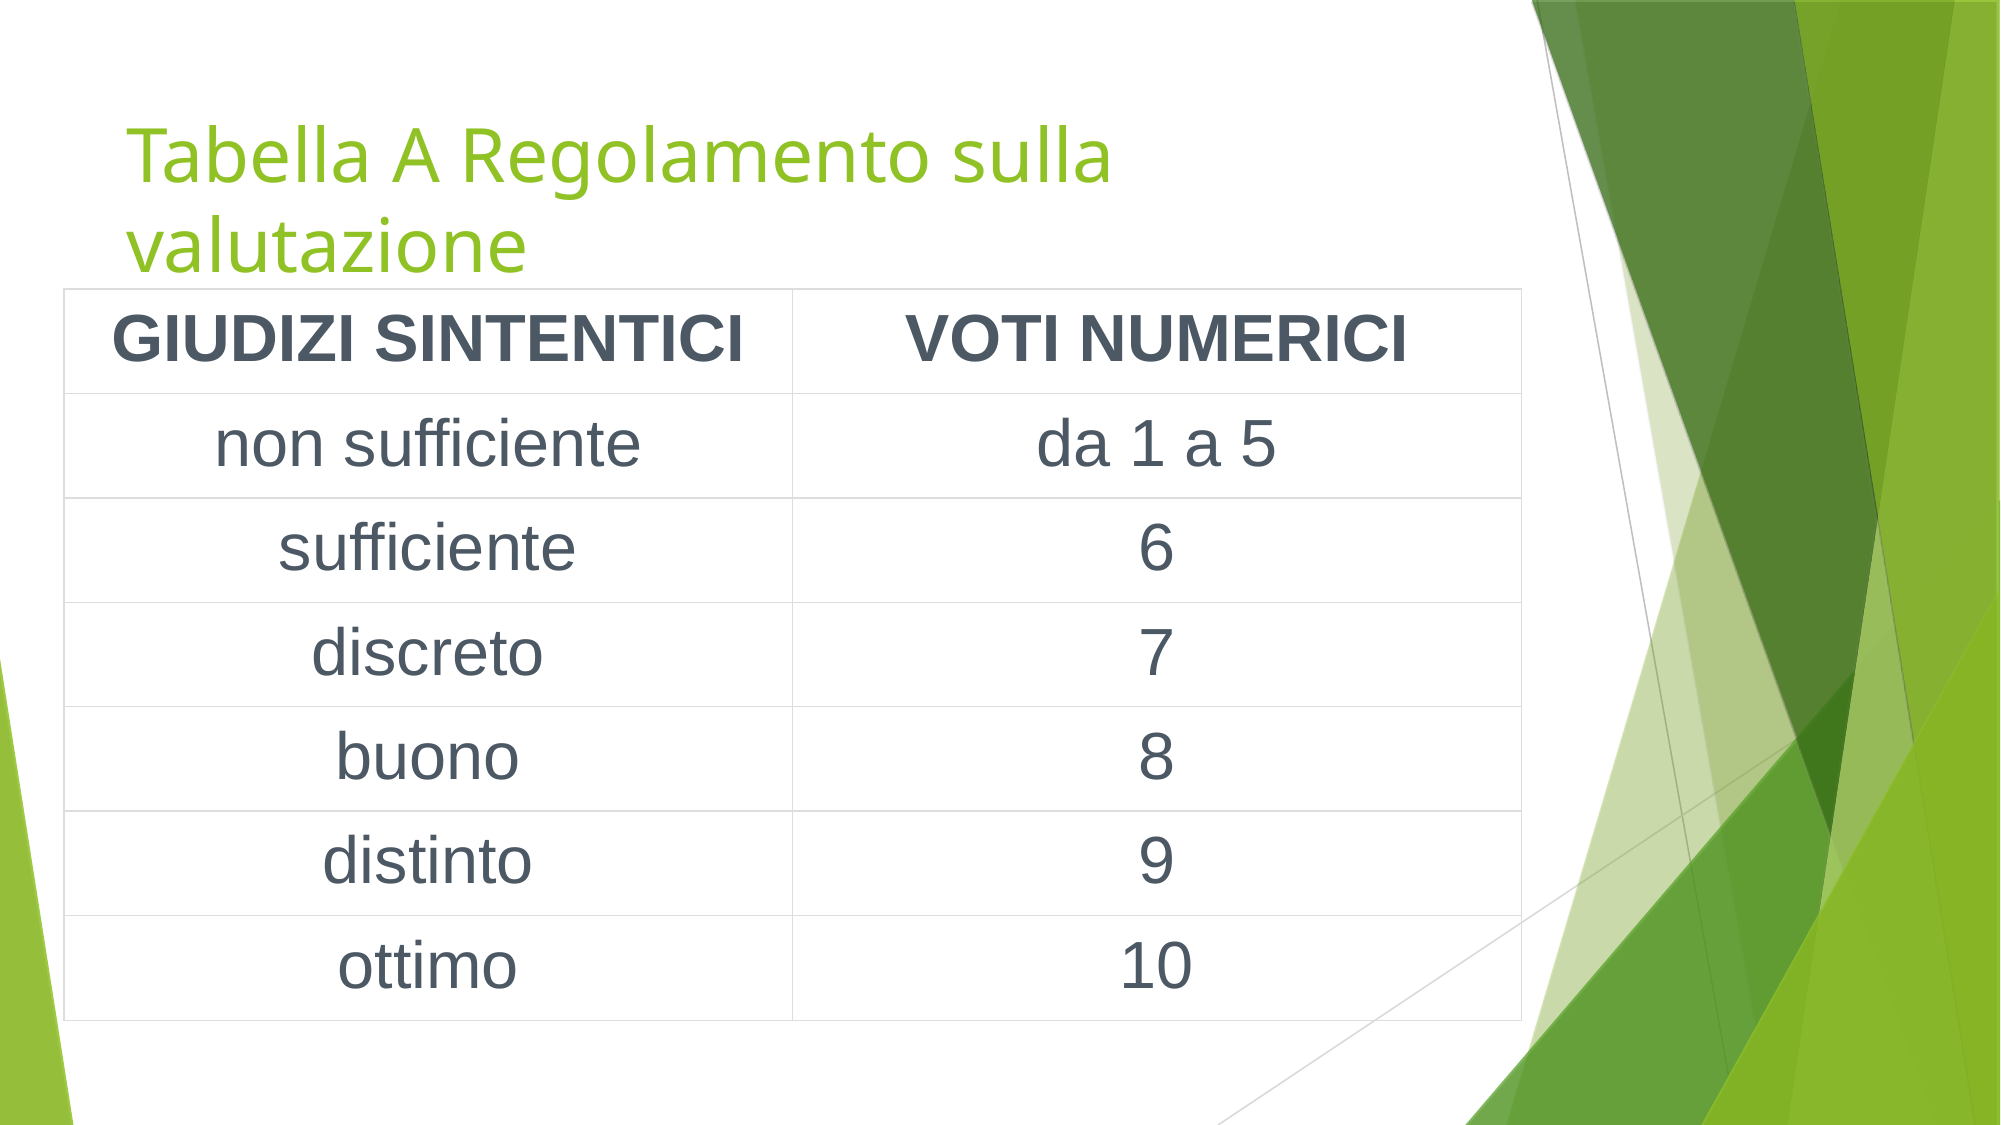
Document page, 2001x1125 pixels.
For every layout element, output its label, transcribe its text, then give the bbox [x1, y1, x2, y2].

table_cell 7 [793, 603, 1521, 706]
table_cell distinto [65, 812, 792, 915]
table_cell 8 [793, 707, 1521, 810]
table_cell 9 [793, 812, 1521, 915]
table_header VOTI NUMERICI [793, 290, 1521, 393]
table_cell sufficiente [65, 499, 792, 602]
table_cell 6 [793, 499, 1521, 602]
table_cell da 1 a 5 [793, 394, 1521, 497]
table_header GIUDIZI SINTENTICI [65, 290, 792, 393]
table_cell discreto [65, 603, 792, 706]
table_cell ottimo [65, 916, 792, 1020]
table_cell non sufficiente [65, 394, 792, 497]
title Tabella A Regolamento sulla valutazione [111, 99, 1522, 288]
table_cell buono [65, 707, 792, 810]
table_cell 10 [793, 916, 1521, 1020]
